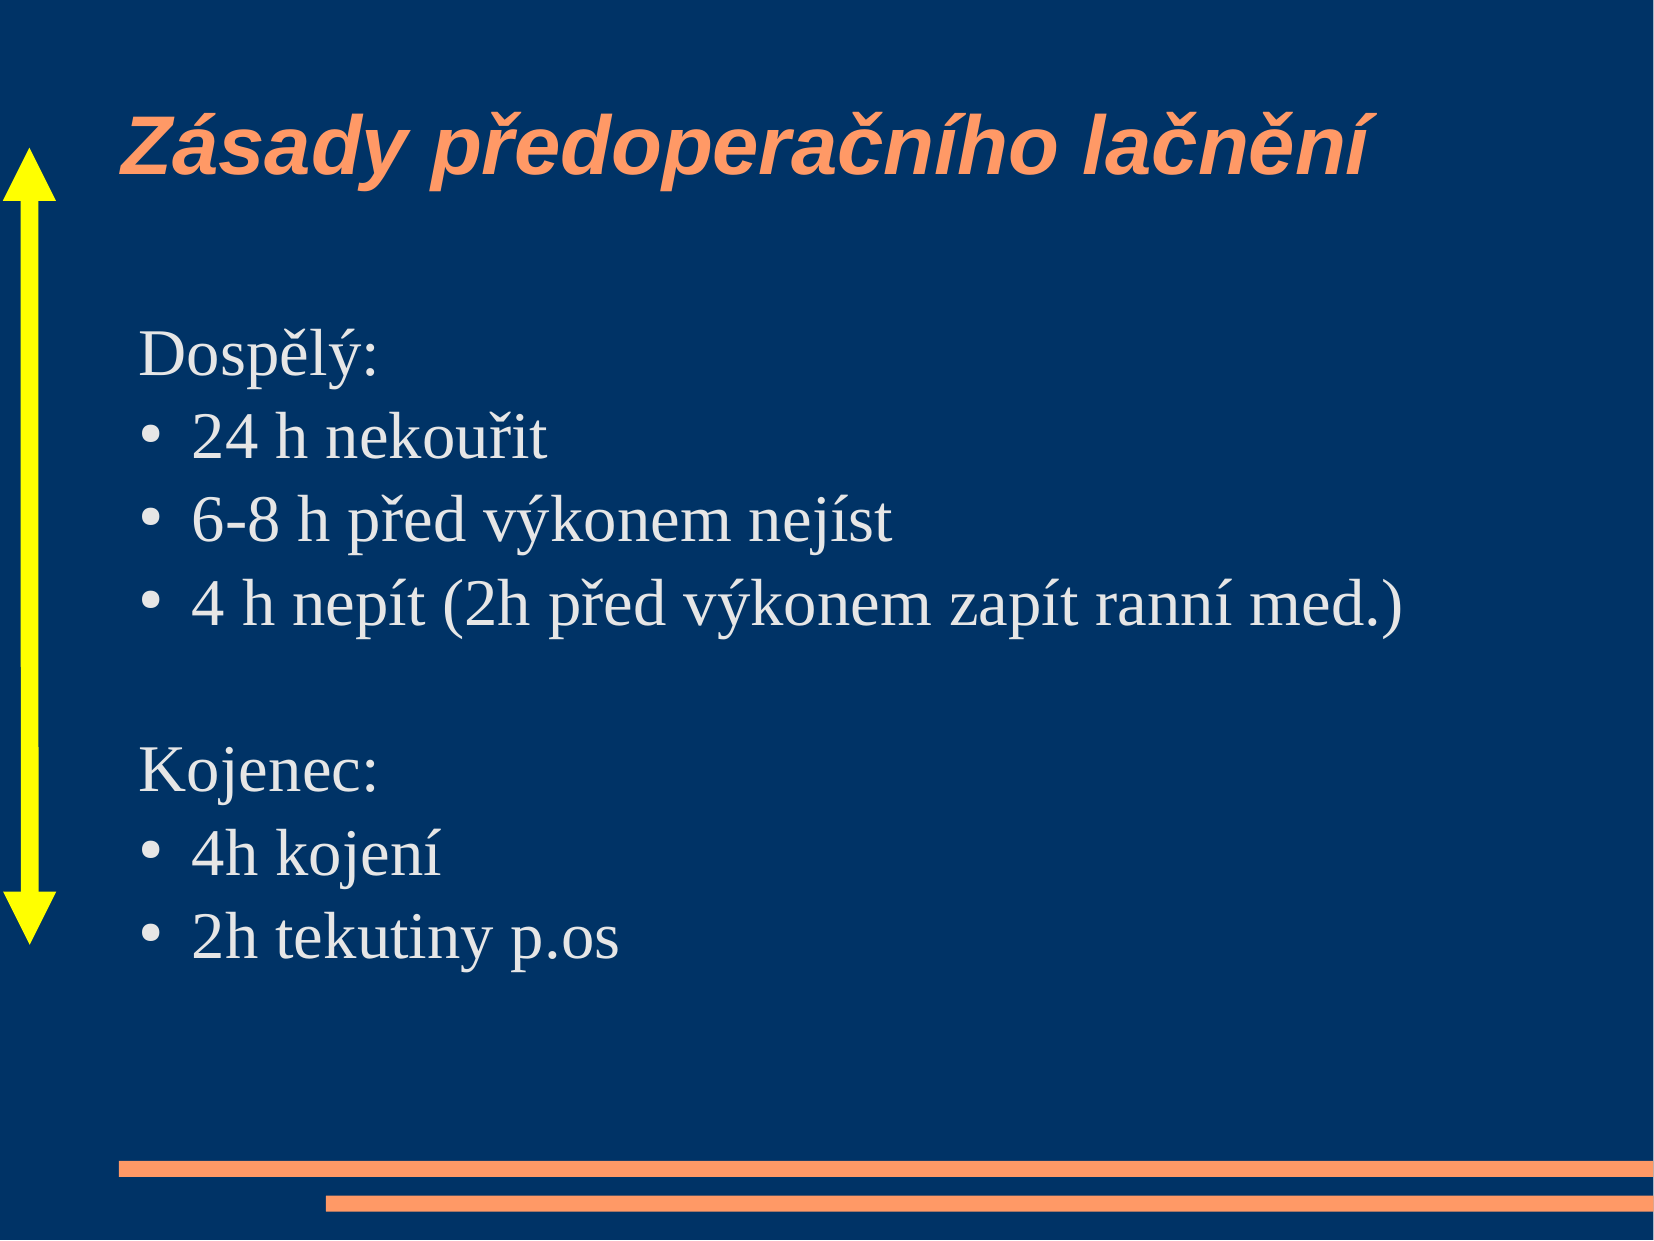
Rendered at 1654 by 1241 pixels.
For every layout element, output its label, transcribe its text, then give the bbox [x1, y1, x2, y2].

list Dospělý: 24 h nekouřit 6-8 h před výkonem nejíst 4 h nepít (2h před výkonem zapít ranní med.) Kojenec: 4h kojení 2h tekutiny p.os [121, 322, 1561, 1133]
title Zásady předoperačního lačnění [121, 46, 1534, 254]
